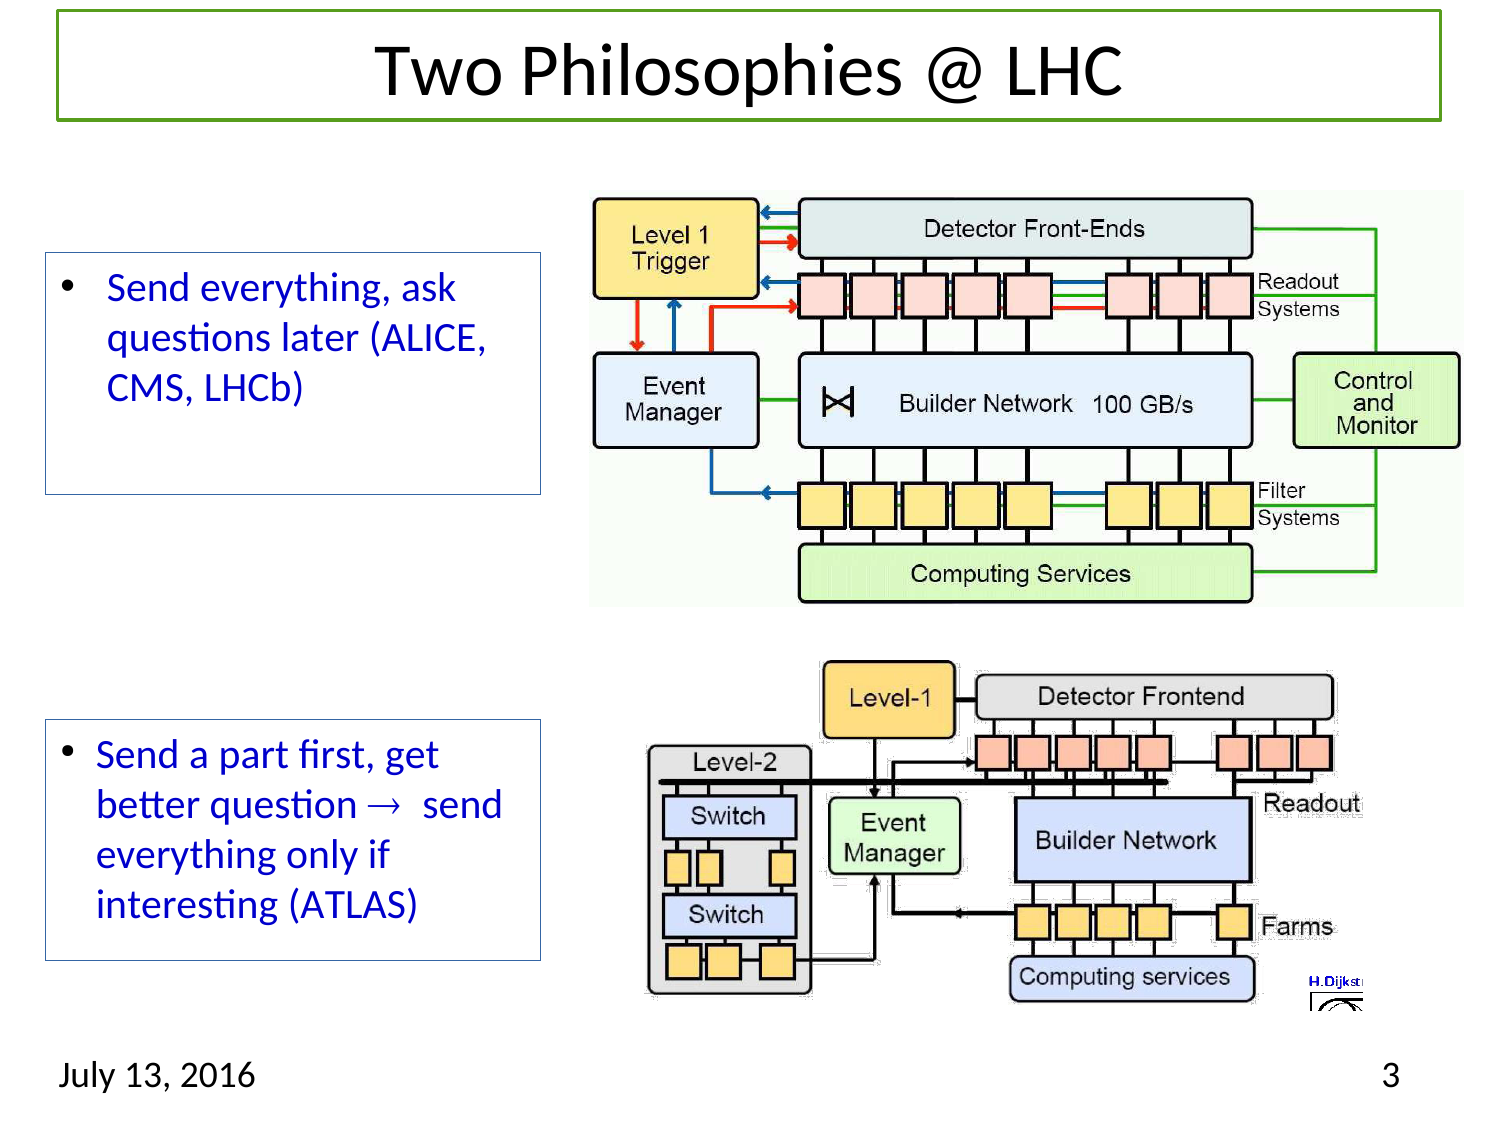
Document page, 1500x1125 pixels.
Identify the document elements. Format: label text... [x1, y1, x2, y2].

title Two Philosophies @ LHC [57, 10, 1441, 121]
text_box Send a part first, get better question  send everything only if interesting (ATLAS) [45, 719, 541, 961]
text_box Send everything, ask questions later (ALICE, CMS, LHCb) [45, 252, 541, 495]
picture [589, 190, 1464, 607]
picture [618, 660, 1363, 1011]
